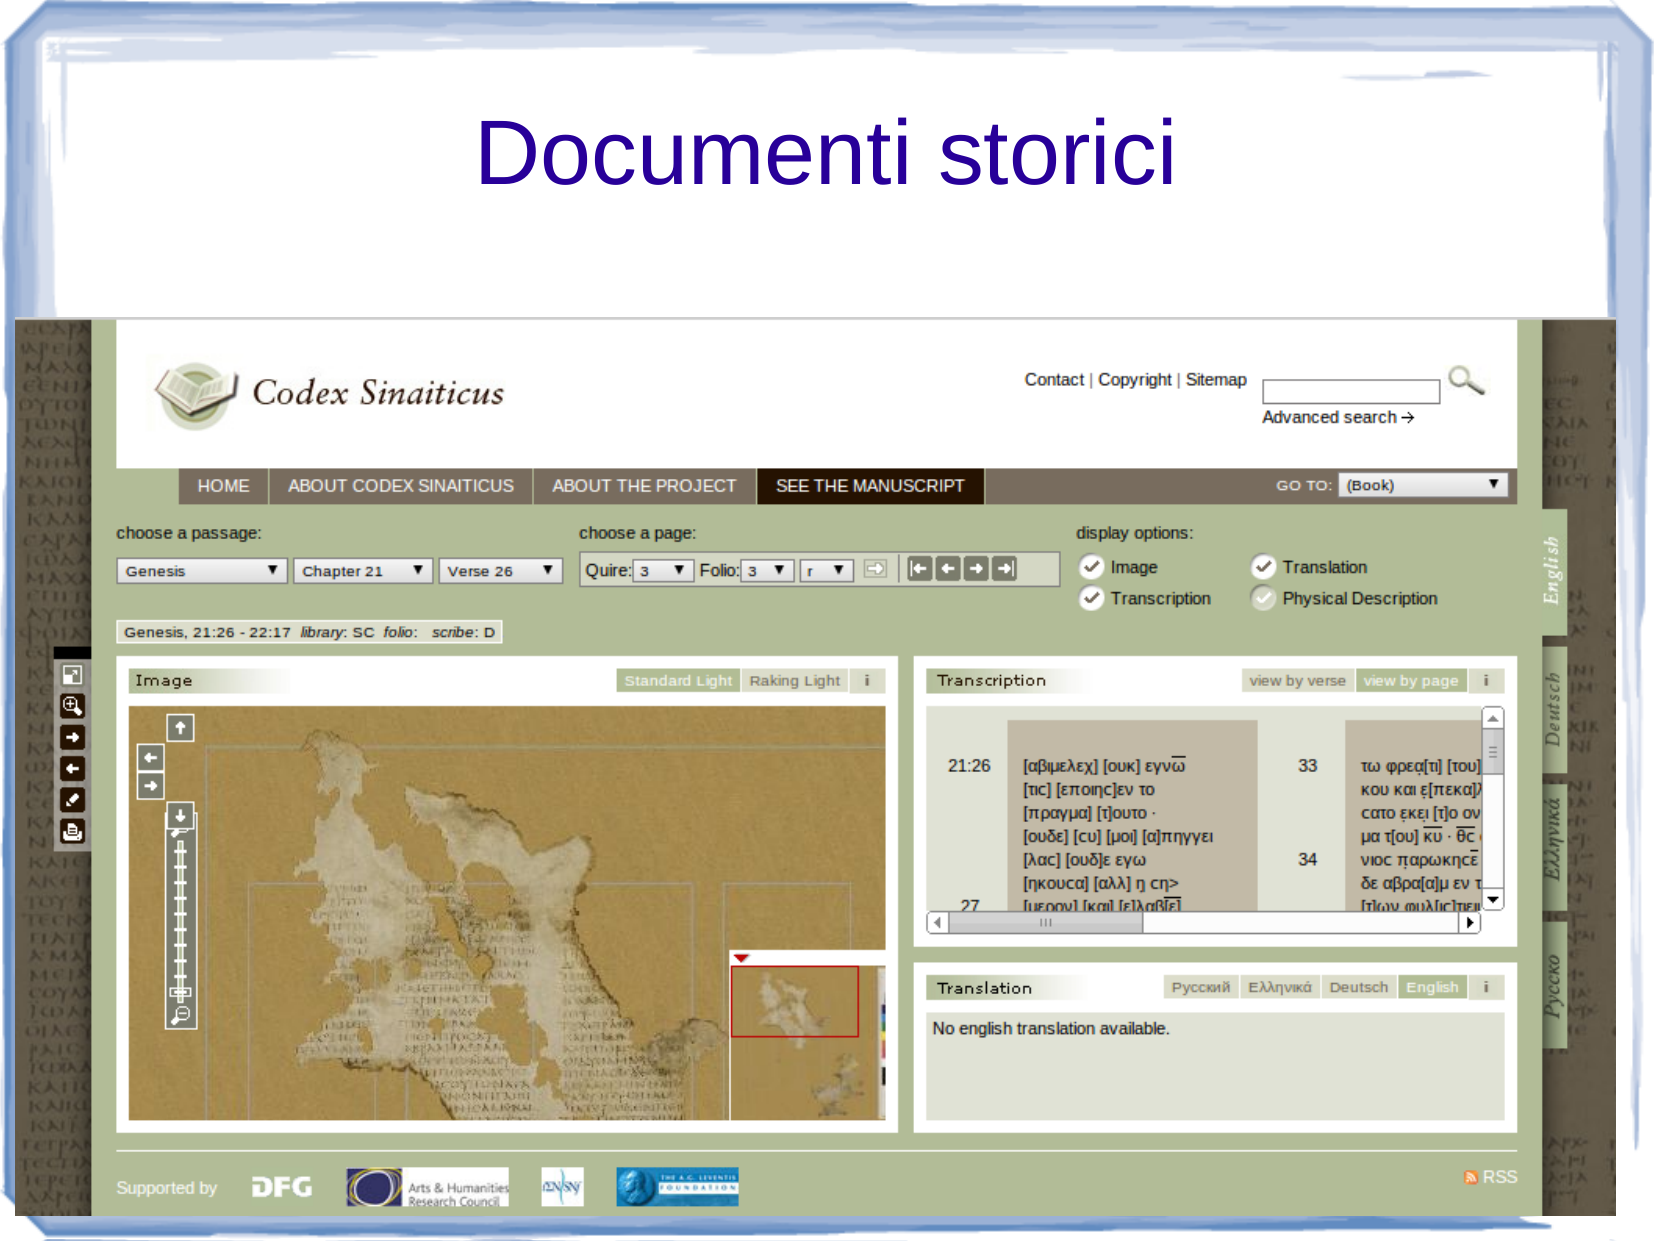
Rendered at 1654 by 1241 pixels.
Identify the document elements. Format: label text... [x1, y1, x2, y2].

picture [0, 0, 1654, 1241]
title Documenti storici [82, 49, 1571, 257]
